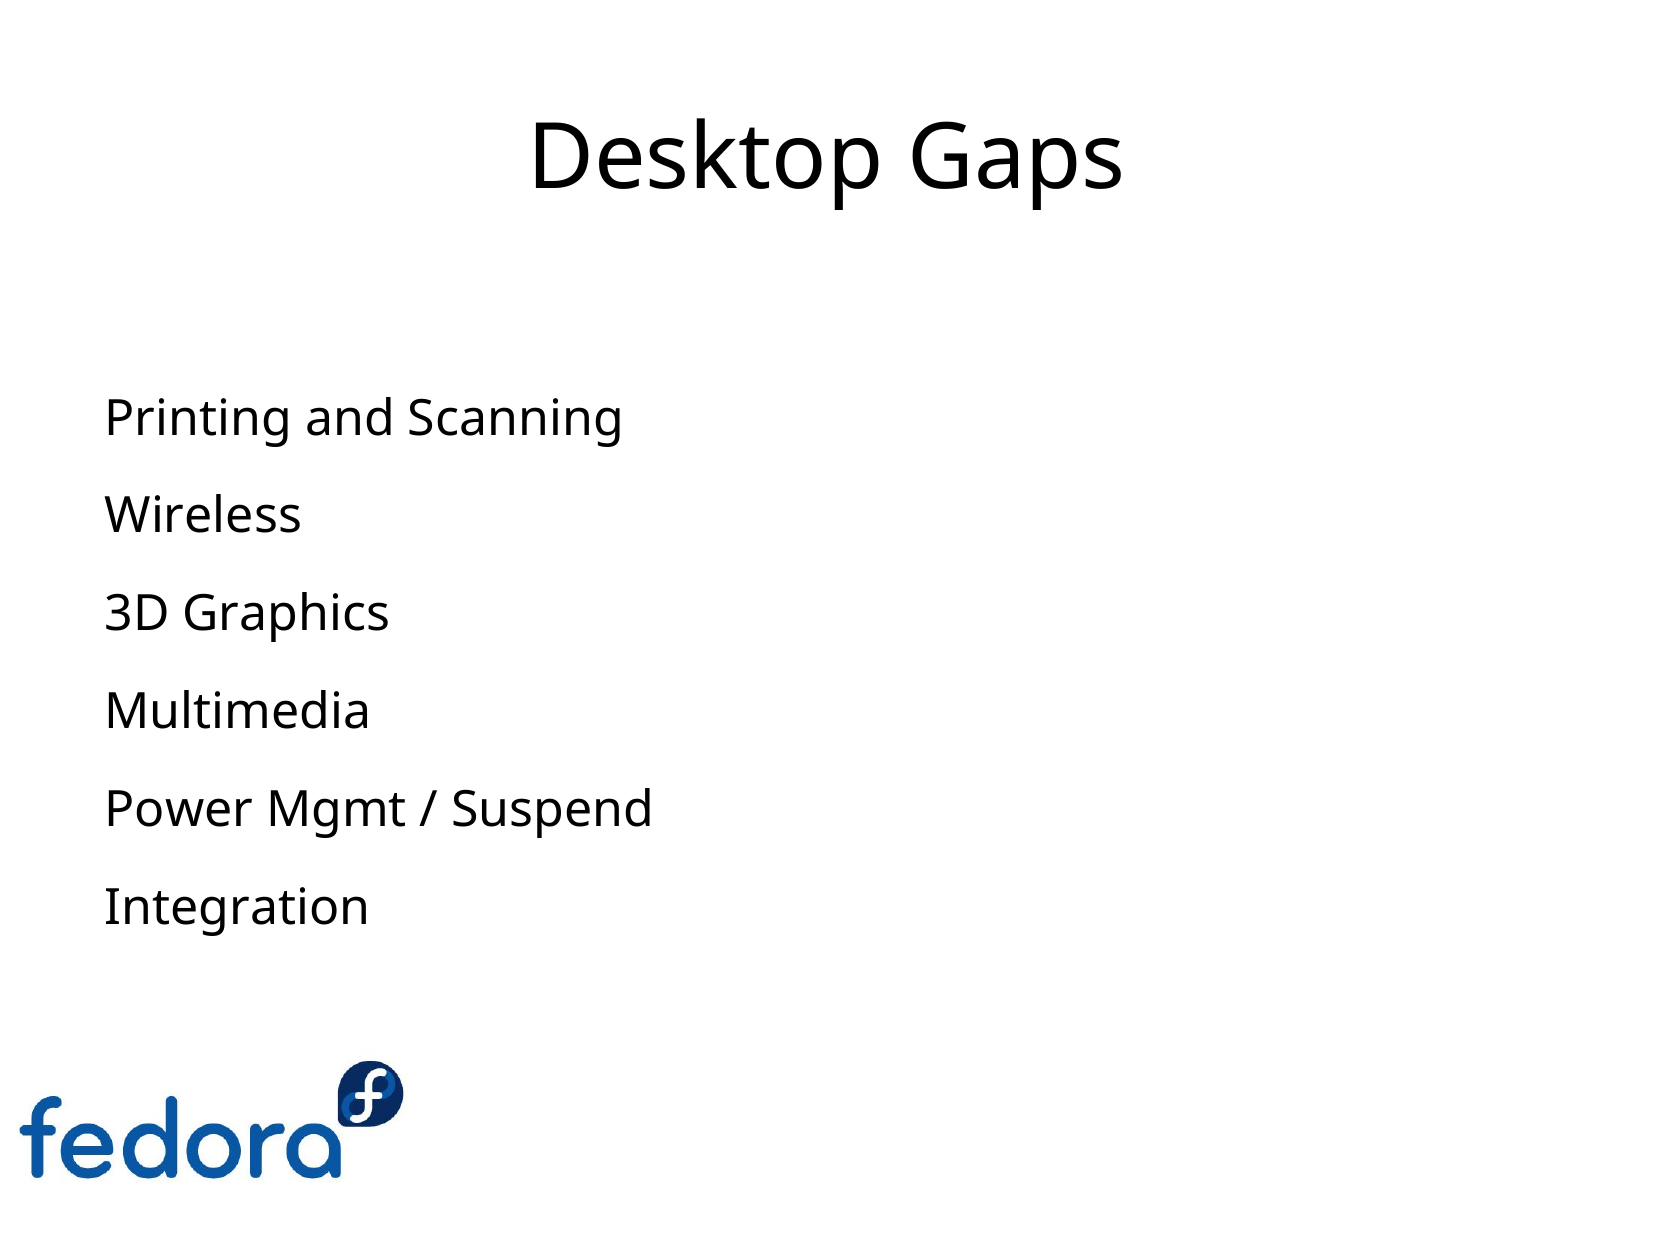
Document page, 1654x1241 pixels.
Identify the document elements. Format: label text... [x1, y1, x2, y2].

list Printing and Scanning Wireless 3D Graphics Multimedia Power Mgmt / Suspend Integration [86, 381, 1576, 1057]
picture [11, 1049, 413, 1199]
title Desktop Gaps [82, 49, 1571, 257]
